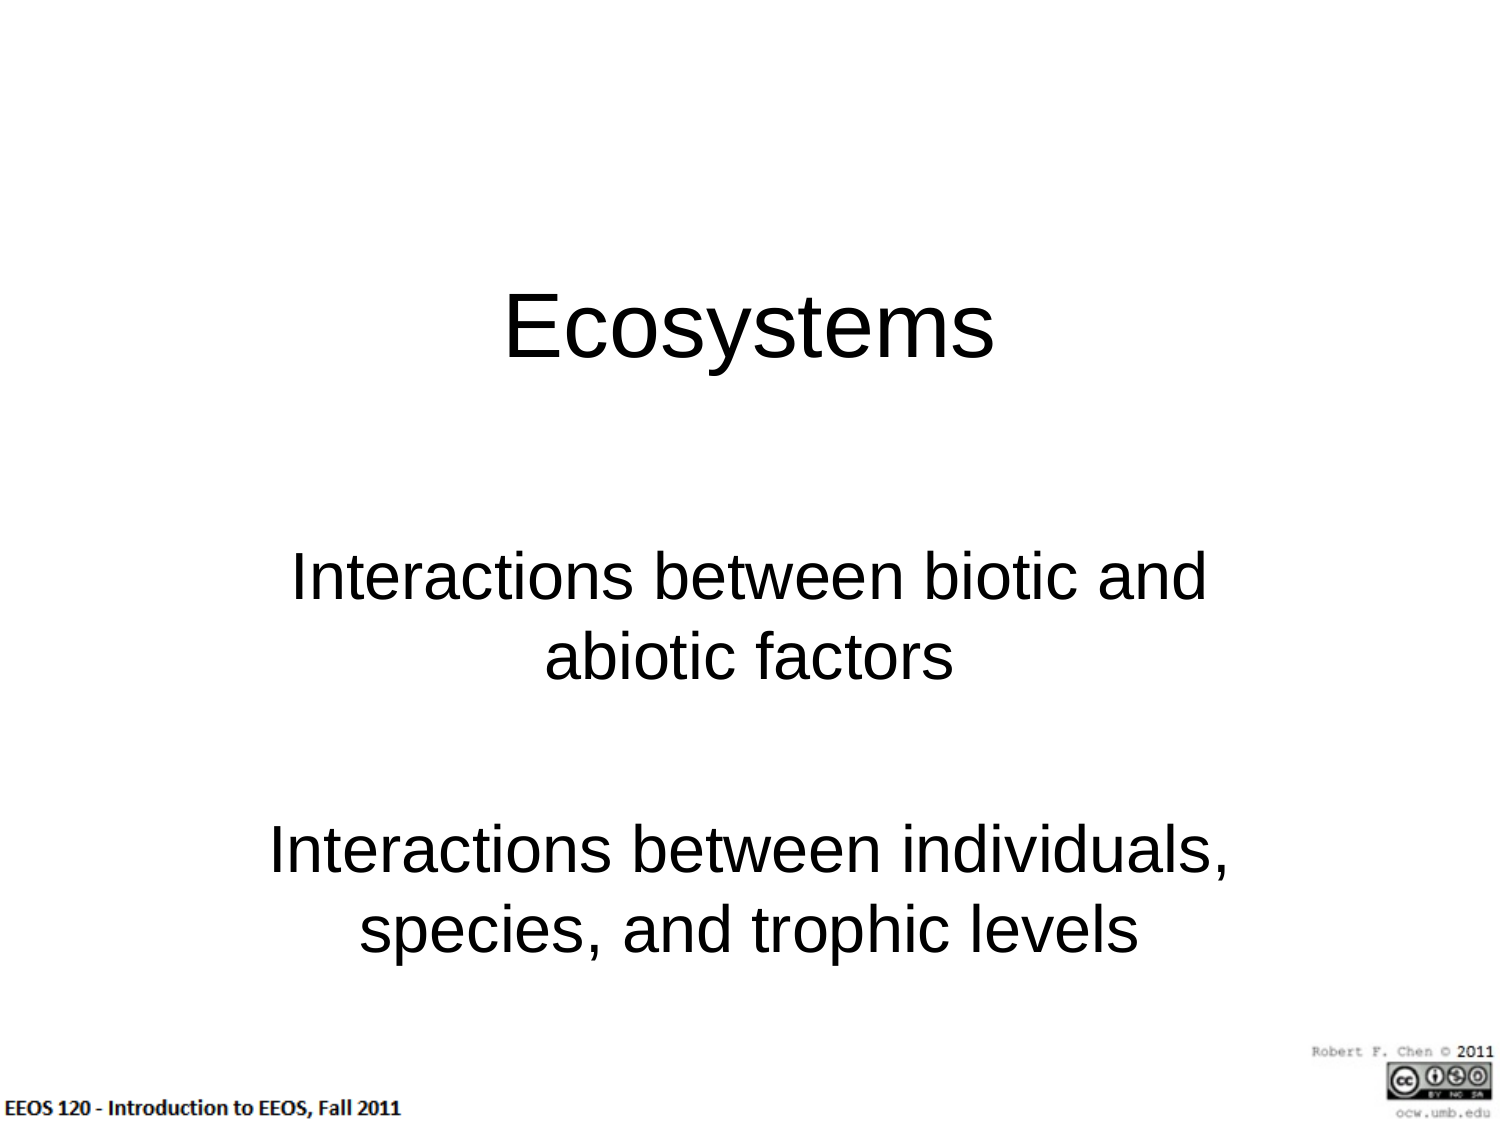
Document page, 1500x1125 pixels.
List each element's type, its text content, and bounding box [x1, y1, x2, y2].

text_box Interactions between biotic and abiotic factors Interactions between individuals, species, and trophic levels [200, 525, 1300, 1038]
picture [0, 1090, 406, 1125]
title Ecosystems [112, 199, 1388, 442]
picture [1306, 1040, 1500, 1125]
